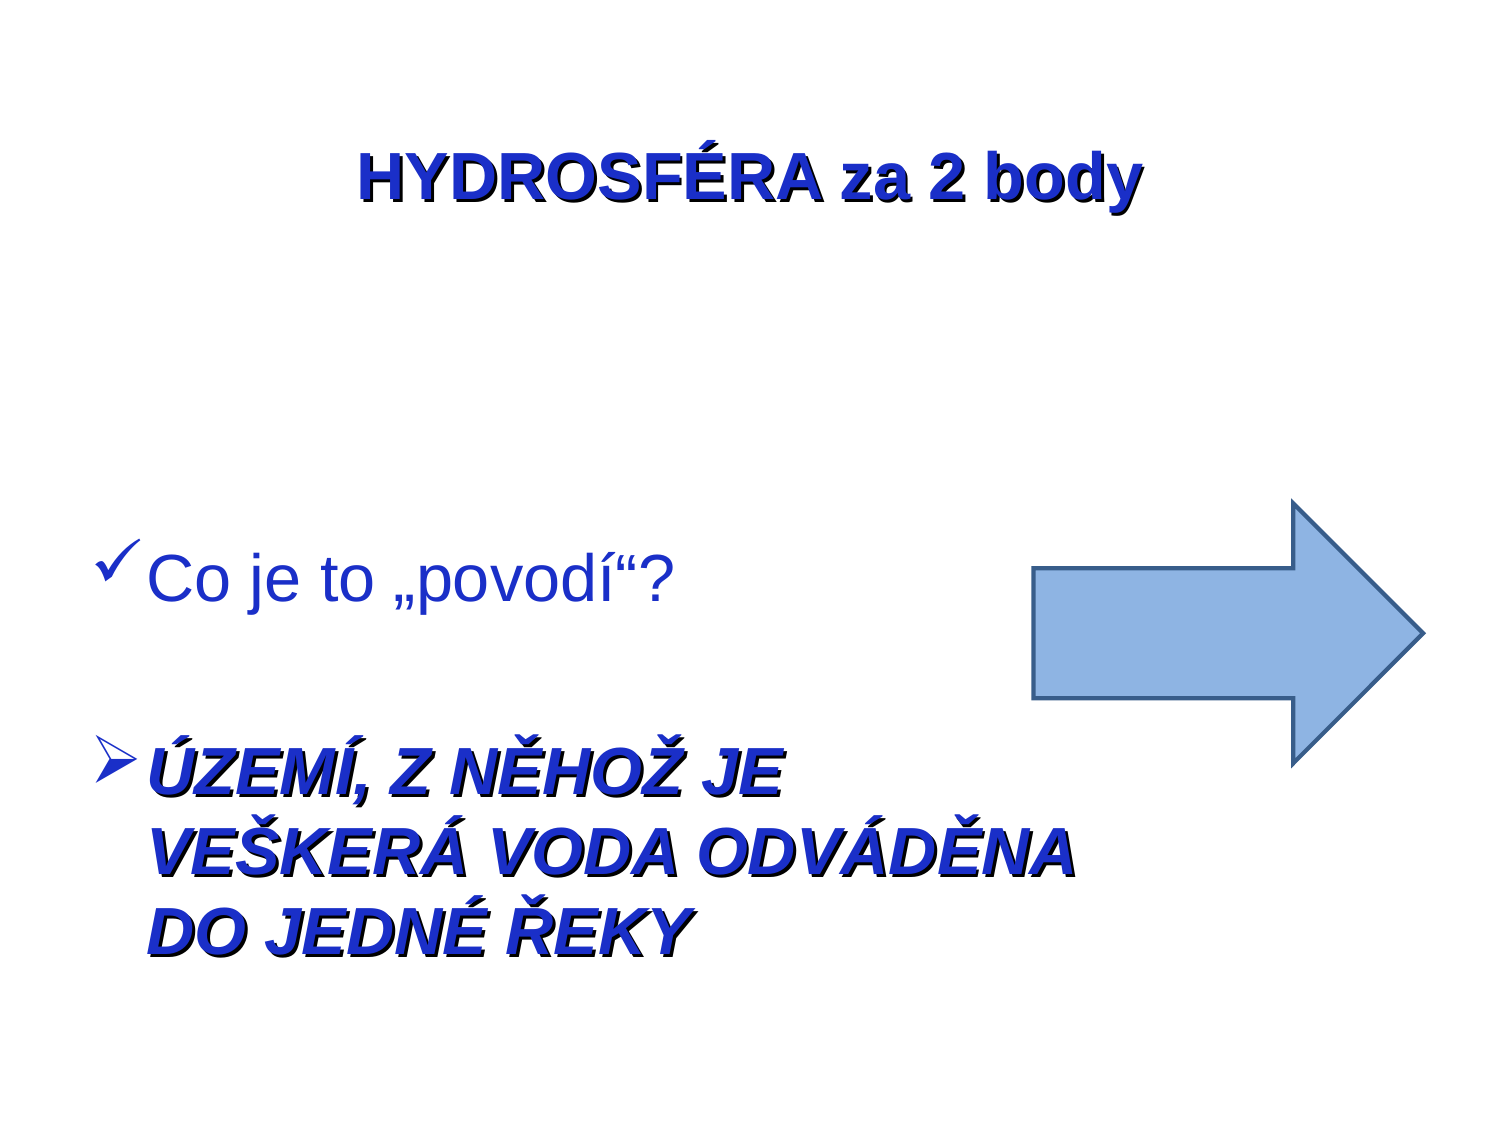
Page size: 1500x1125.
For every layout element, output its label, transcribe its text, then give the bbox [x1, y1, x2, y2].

title HYDROSFÉRA za 2 body [75, 113, 1426, 233]
text_box [1033, 503, 1424, 764]
list Co je to „povodí“? ÚZEMÍ, Z NĚHOŽ JE VEŠKERÁ VODA ODVÁDĚNA DO JEDNÉ ŘEKY [75, 527, 1426, 1079]
